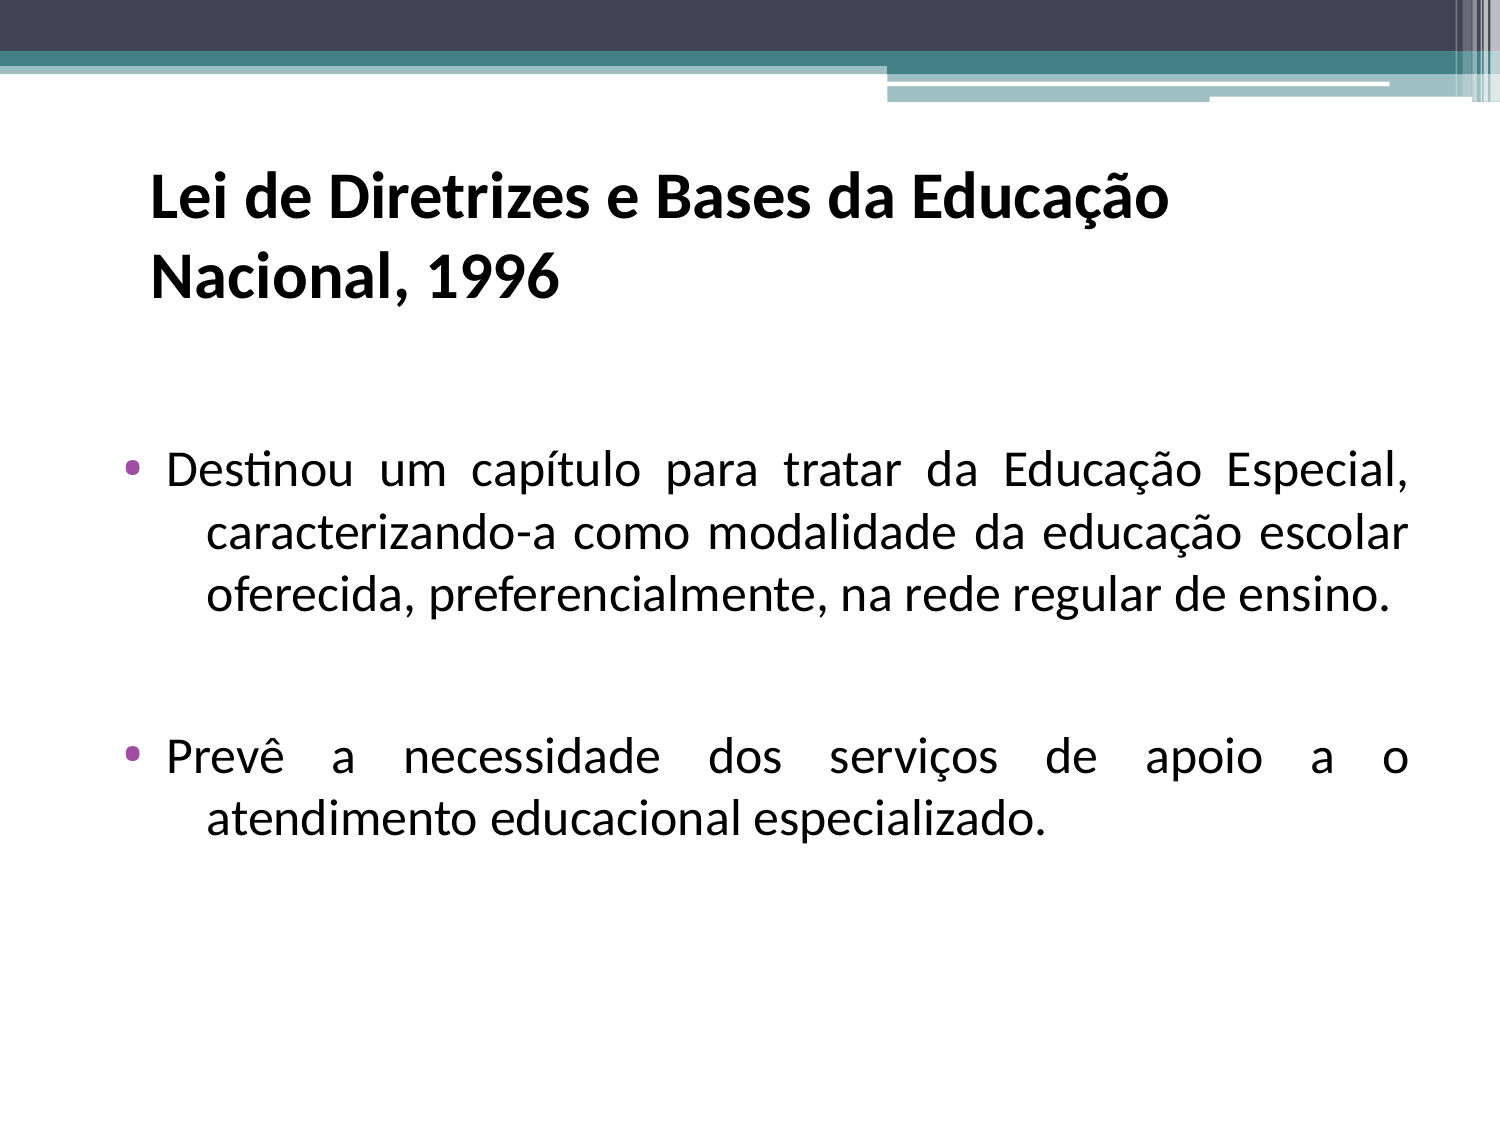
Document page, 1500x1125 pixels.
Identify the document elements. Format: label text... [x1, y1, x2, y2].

list Destinou um capítulo para tratar da Educação Especial, caracterizando-a como modalidade da educação escolar oferecida, preferencialmente, na rede regular de ensino. Prevê a necessidade dos serviços de apoio a o atendimento educacional especializado. [76, 342, 1427, 904]
title Lei de Diretrizes e Bases da Educação Nacional, 1996 [135, 54, 1411, 209]
